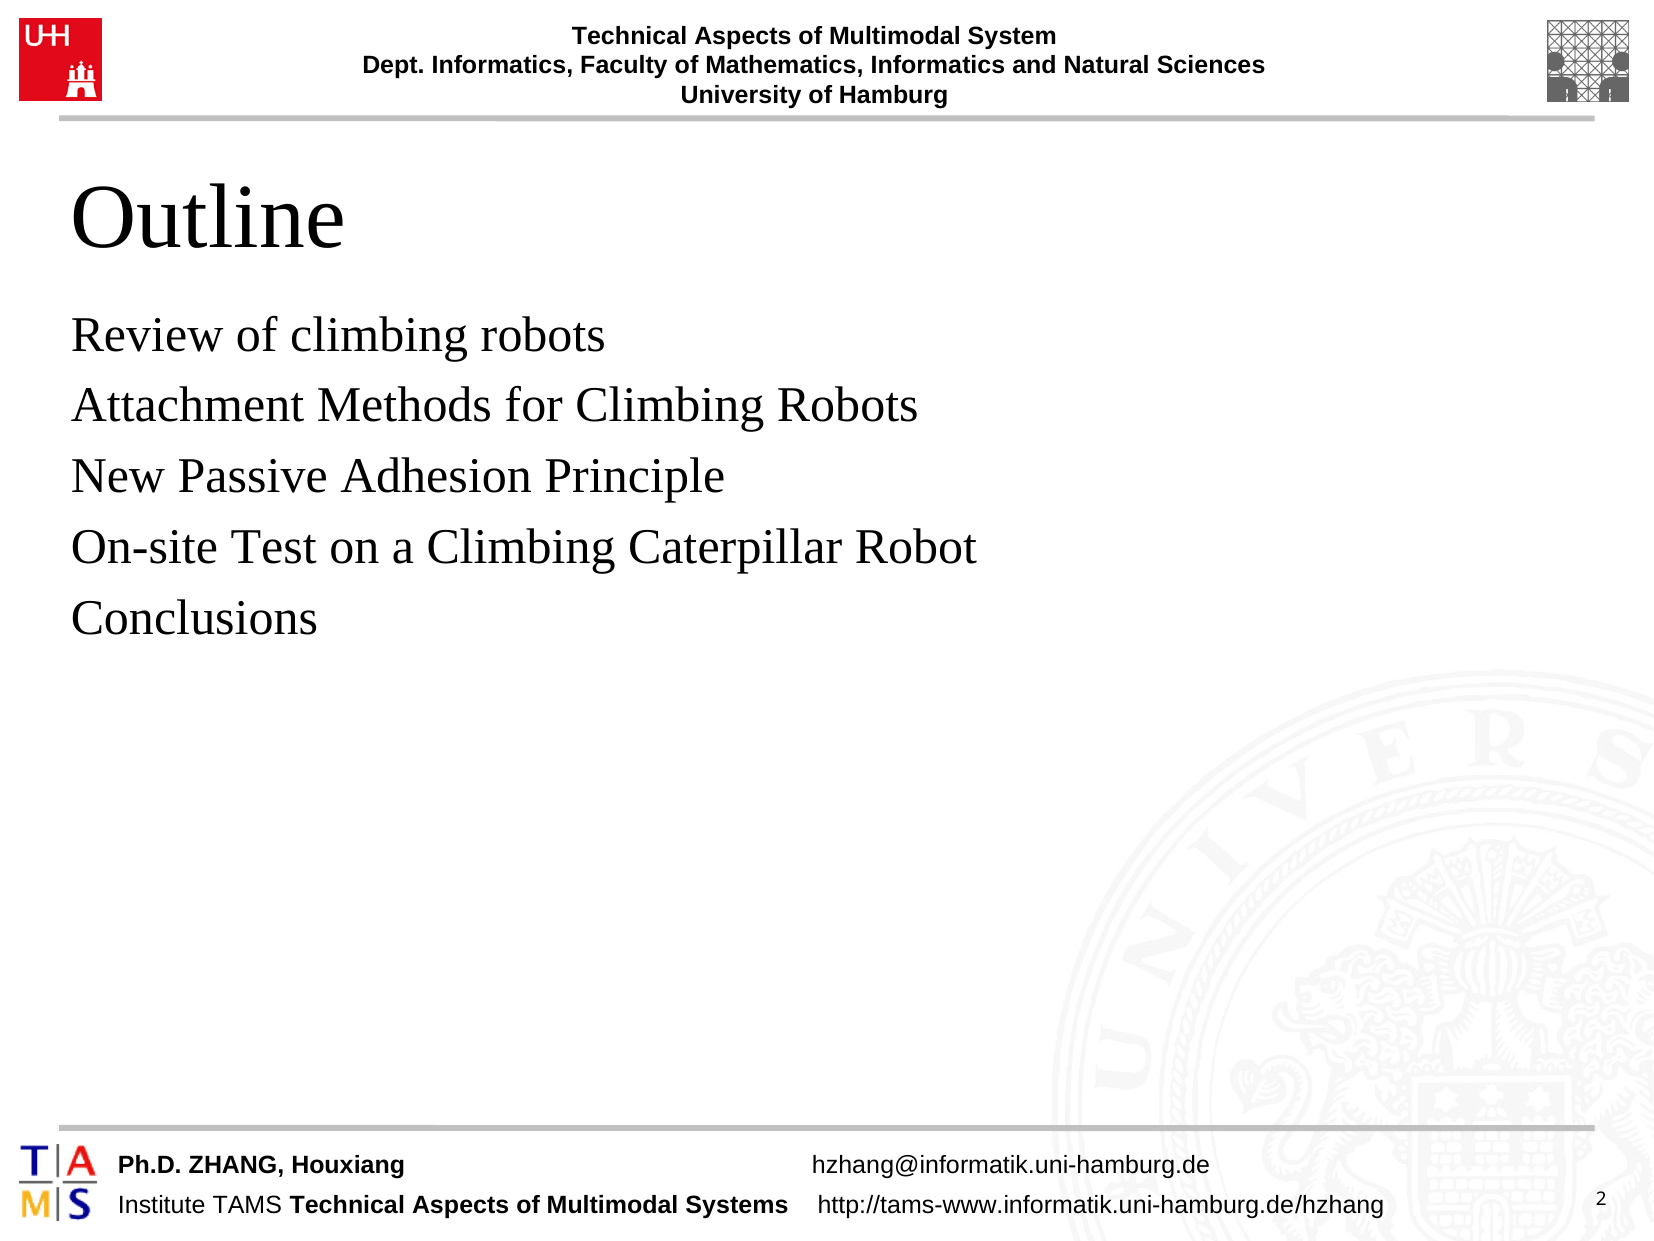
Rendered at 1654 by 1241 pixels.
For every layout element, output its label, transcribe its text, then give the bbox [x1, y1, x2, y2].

picture [1547, 20, 1629, 102]
picture [19, 18, 102, 101]
list Review of climbing robots Attachment Methods for Climbing Robots New Passive Adhesion Principle On-site Test on a Climbing Caterpillar Robot Conclusions [70, 312, 1583, 1105]
title Outline [70, 135, 1583, 298]
picture [19, 1144, 97, 1221]
